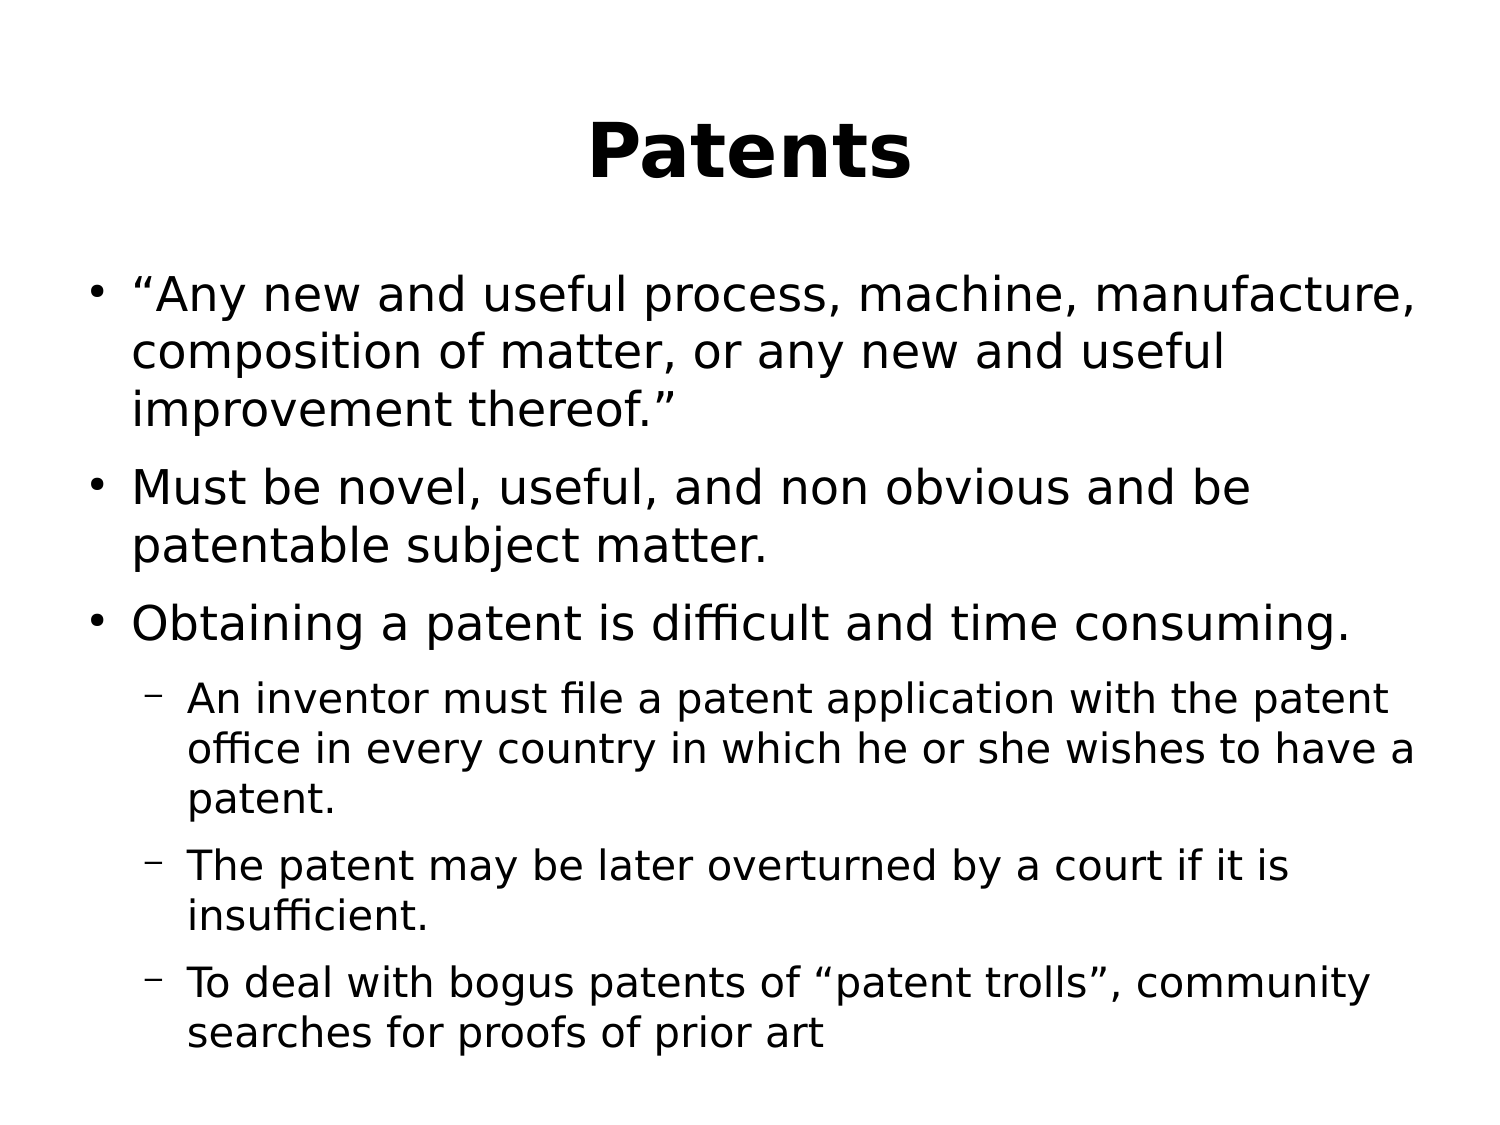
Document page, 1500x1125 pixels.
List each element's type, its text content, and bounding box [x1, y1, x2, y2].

list “Any new and useful process, machine, manufacture, composition of matter, or any new and useful improvement thereof.” Must be novel, useful, and non obvious and be patentable subject matter. Obtaining a patent is difficult and time consuming. An inventor must file a patent application with the patent office in every country in which he or she wishes to have a patent. The patent may be later overturned by a court if it is insufficient. To deal with bogus patents of “patent trolls”, community searches for proofs of prior art [75, 263, 1425, 1063]
title Patents [75, 68, 1425, 201]
